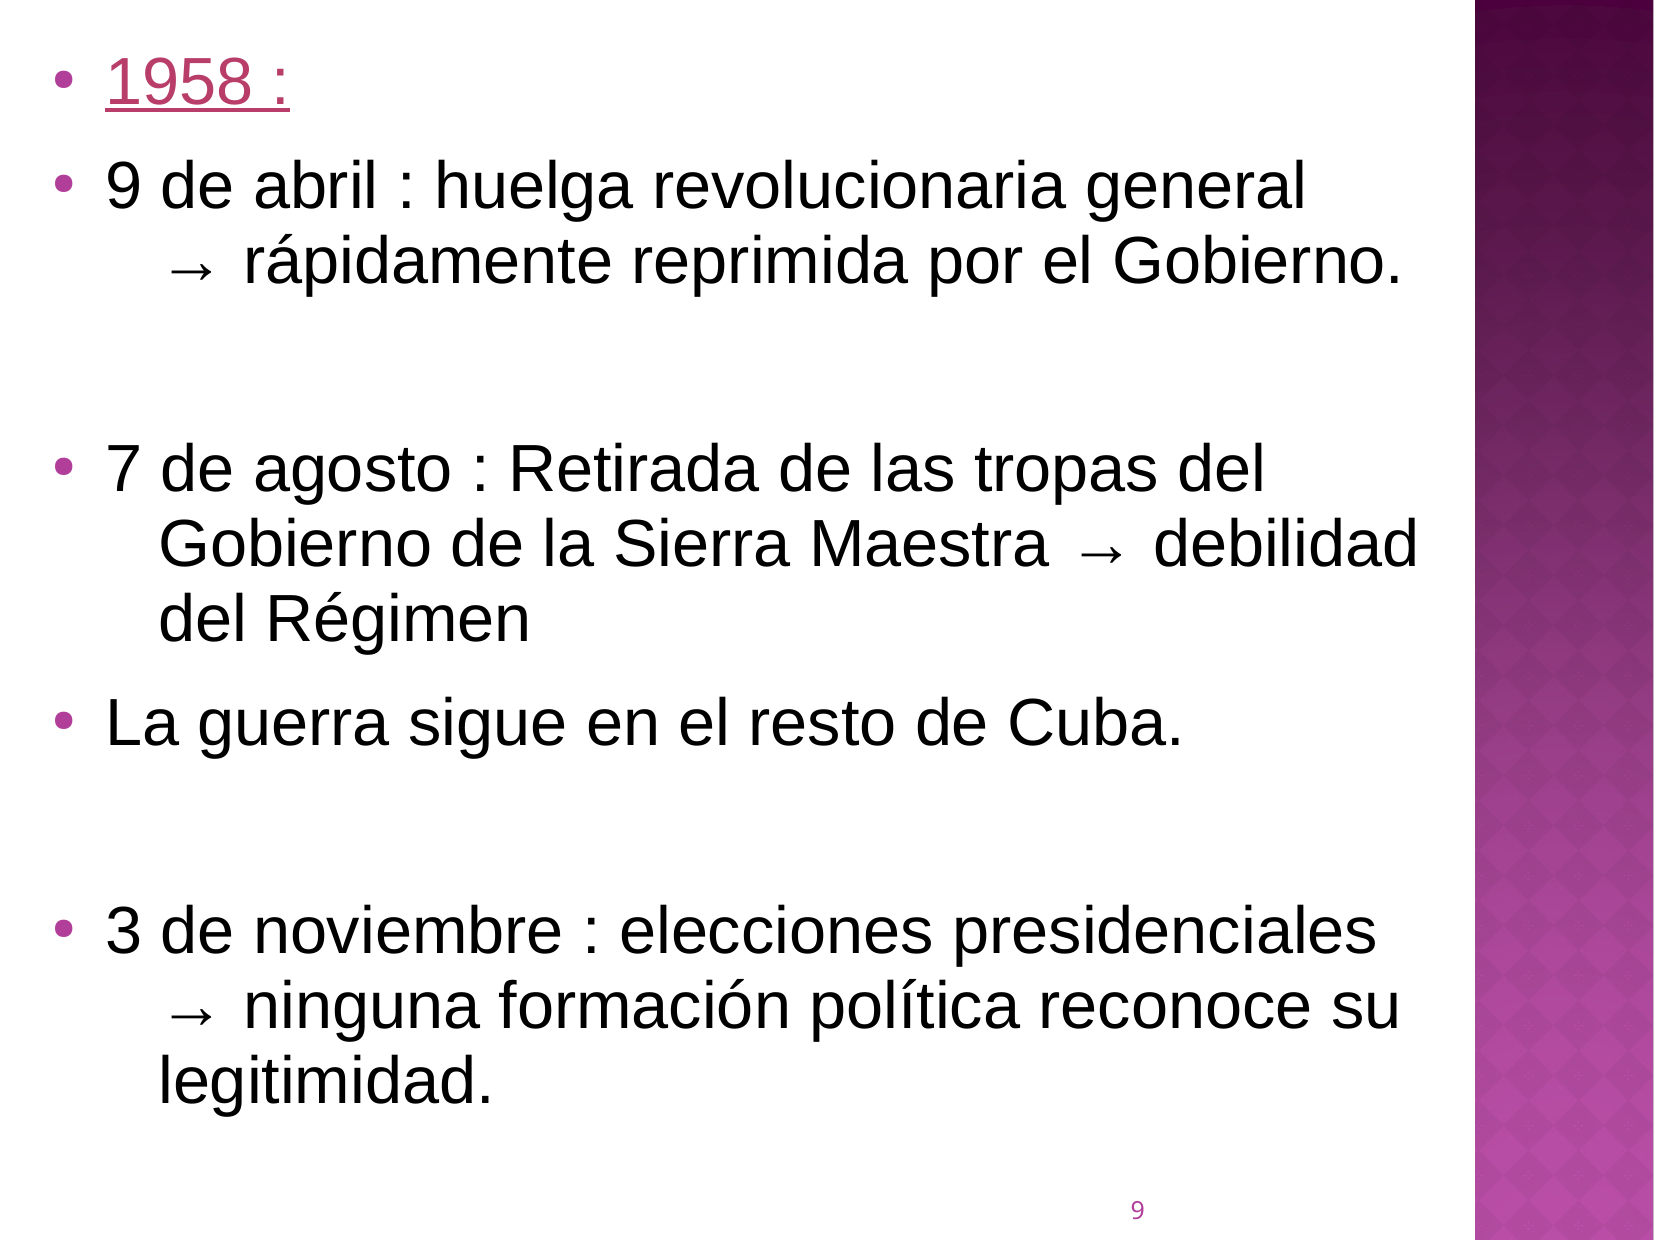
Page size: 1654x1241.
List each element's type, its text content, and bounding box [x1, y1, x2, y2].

list 1958 : 9 de abril : huelga revolucionaria general → rápidamente reprimida por el Gobierno. 7 de agosto : Retirada de las tropas del Gobierno de la Sierra Maestra → debilidad del Régimen La guerra sigue en el resto de Cuba. 3 de noviembre : elecciones presidenciales → ninguna formación política reconoce su legitimidad. [0, 35, 1489, 1241]
picture [1474, 0, 1654, 1241]
text_box <numéro> [1130, 1185, 1237, 1227]
